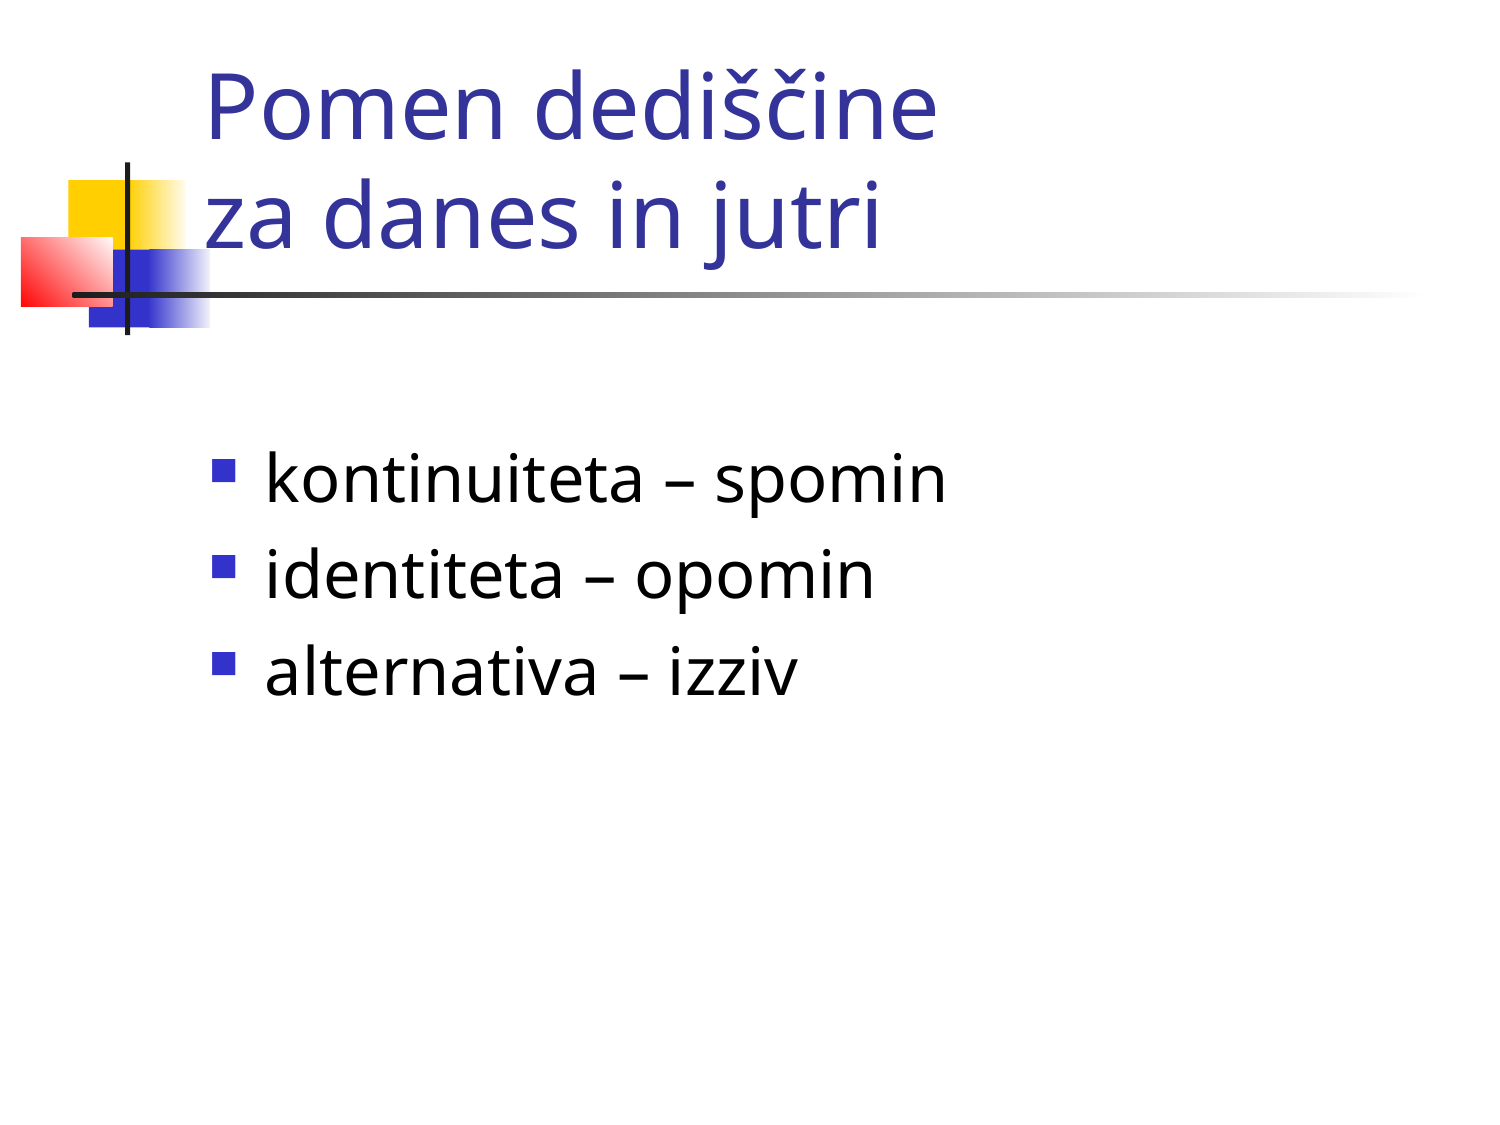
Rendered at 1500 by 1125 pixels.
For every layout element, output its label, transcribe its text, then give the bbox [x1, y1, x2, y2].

title Pomen dediščine za danes in jutri [188, 35, 1468, 276]
list kontinuiteta – spomin identiteta – opomin alternativa – izziv [193, 331, 1469, 1007]
